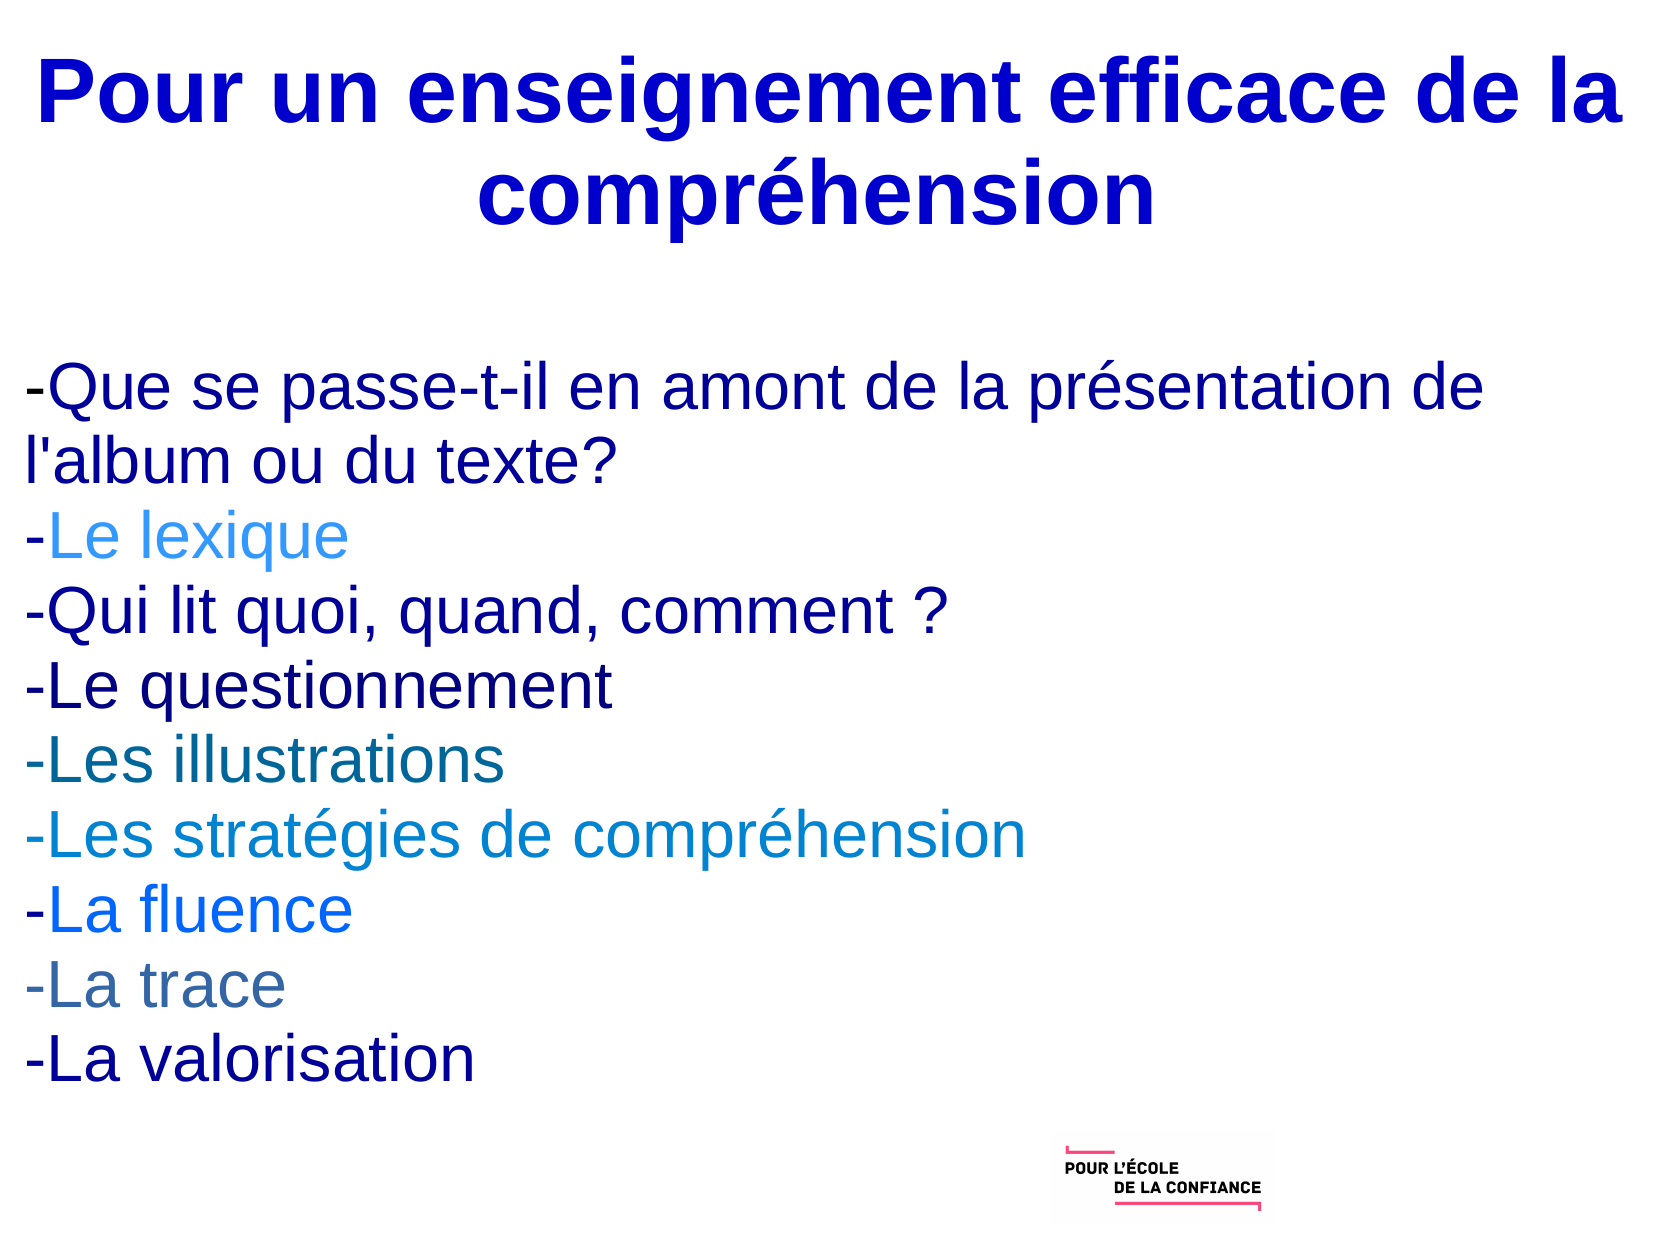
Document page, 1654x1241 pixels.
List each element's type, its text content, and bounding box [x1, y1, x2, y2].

text_box Pour un enseignement efficace de la compréhension [9, 12, 1651, 266]
text_box -Que se passe-t-il en amont de la présentation de l'album ou du texte? -Le lexique -Qui lit quoi, quand, comment ? -Le questionnement -Les illustrations -Les stratégies de compréhension -La fluence -La trace -La valorisation [9, 266, 1651, 1241]
